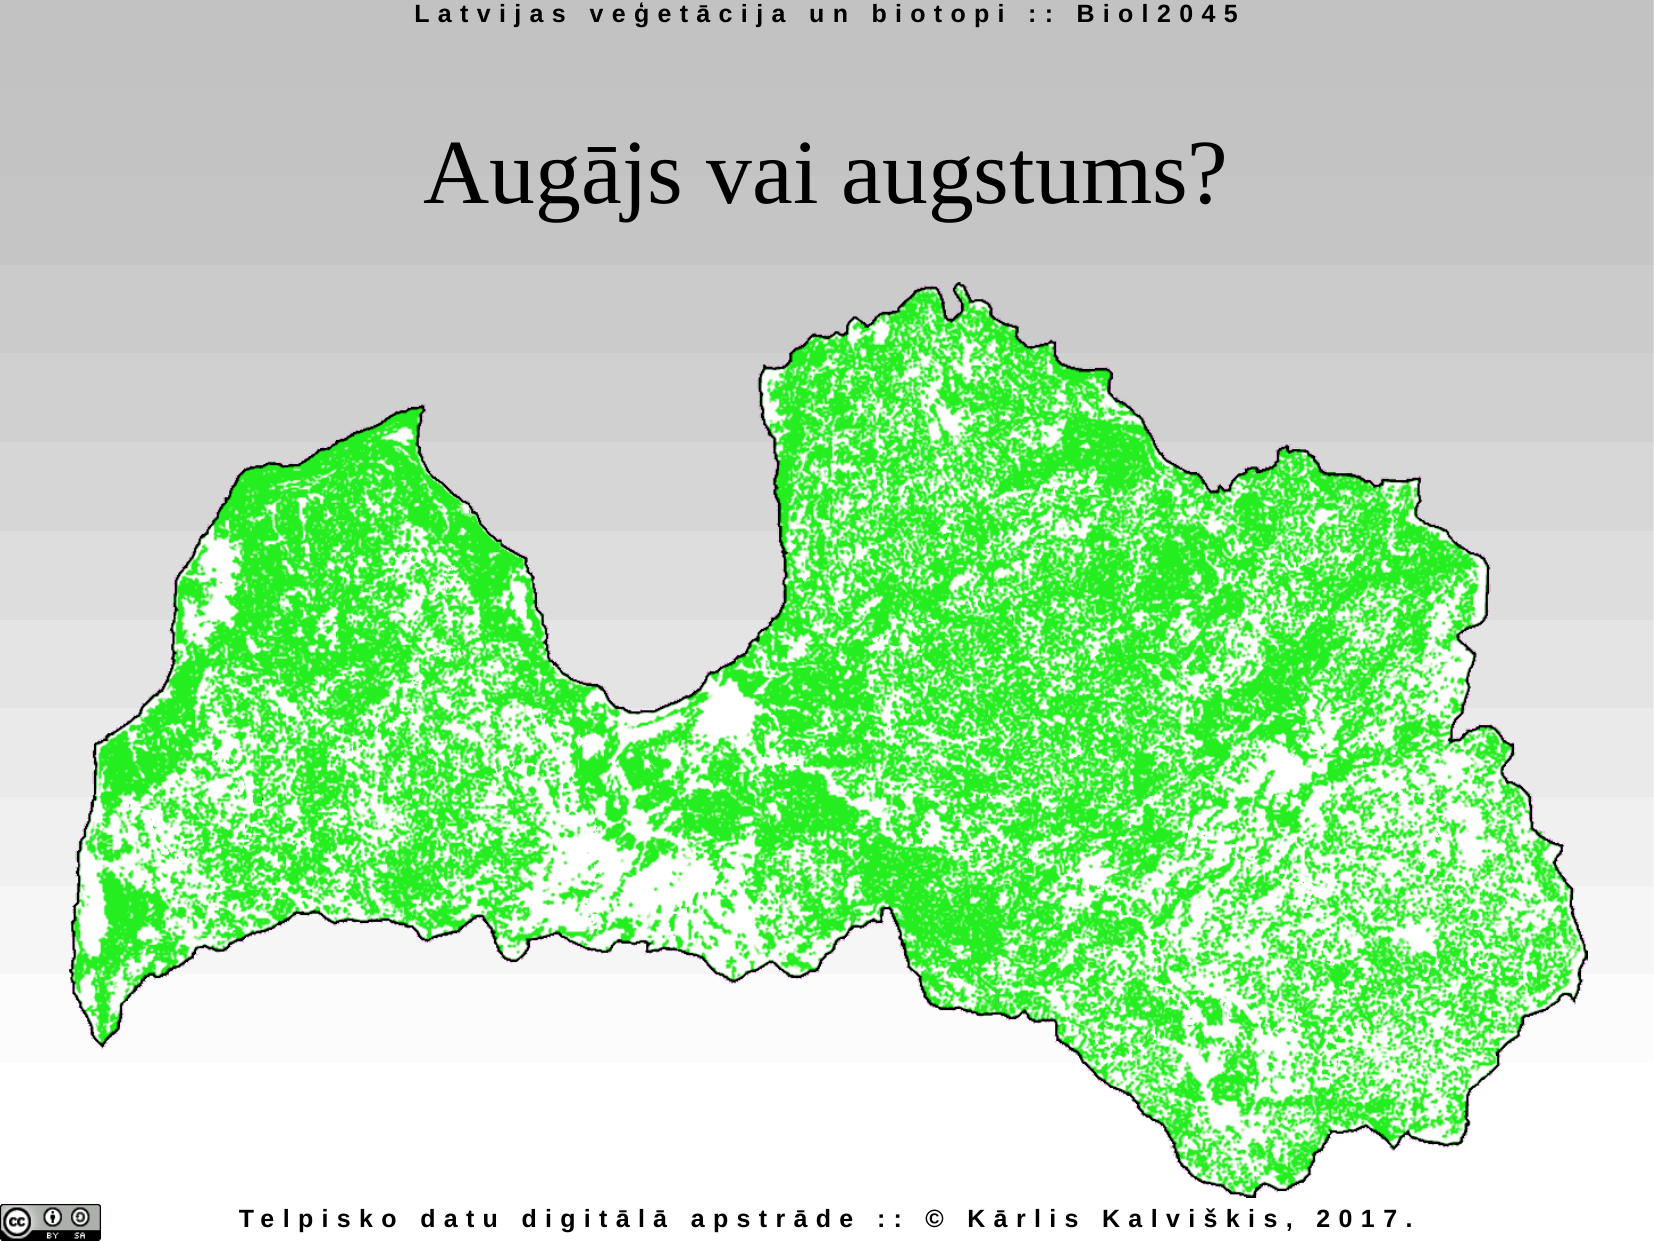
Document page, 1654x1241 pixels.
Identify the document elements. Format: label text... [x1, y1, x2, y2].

picture [0, 0, 1654, 1241]
title Augājs vai augstums? [29, 49, 1625, 296]
